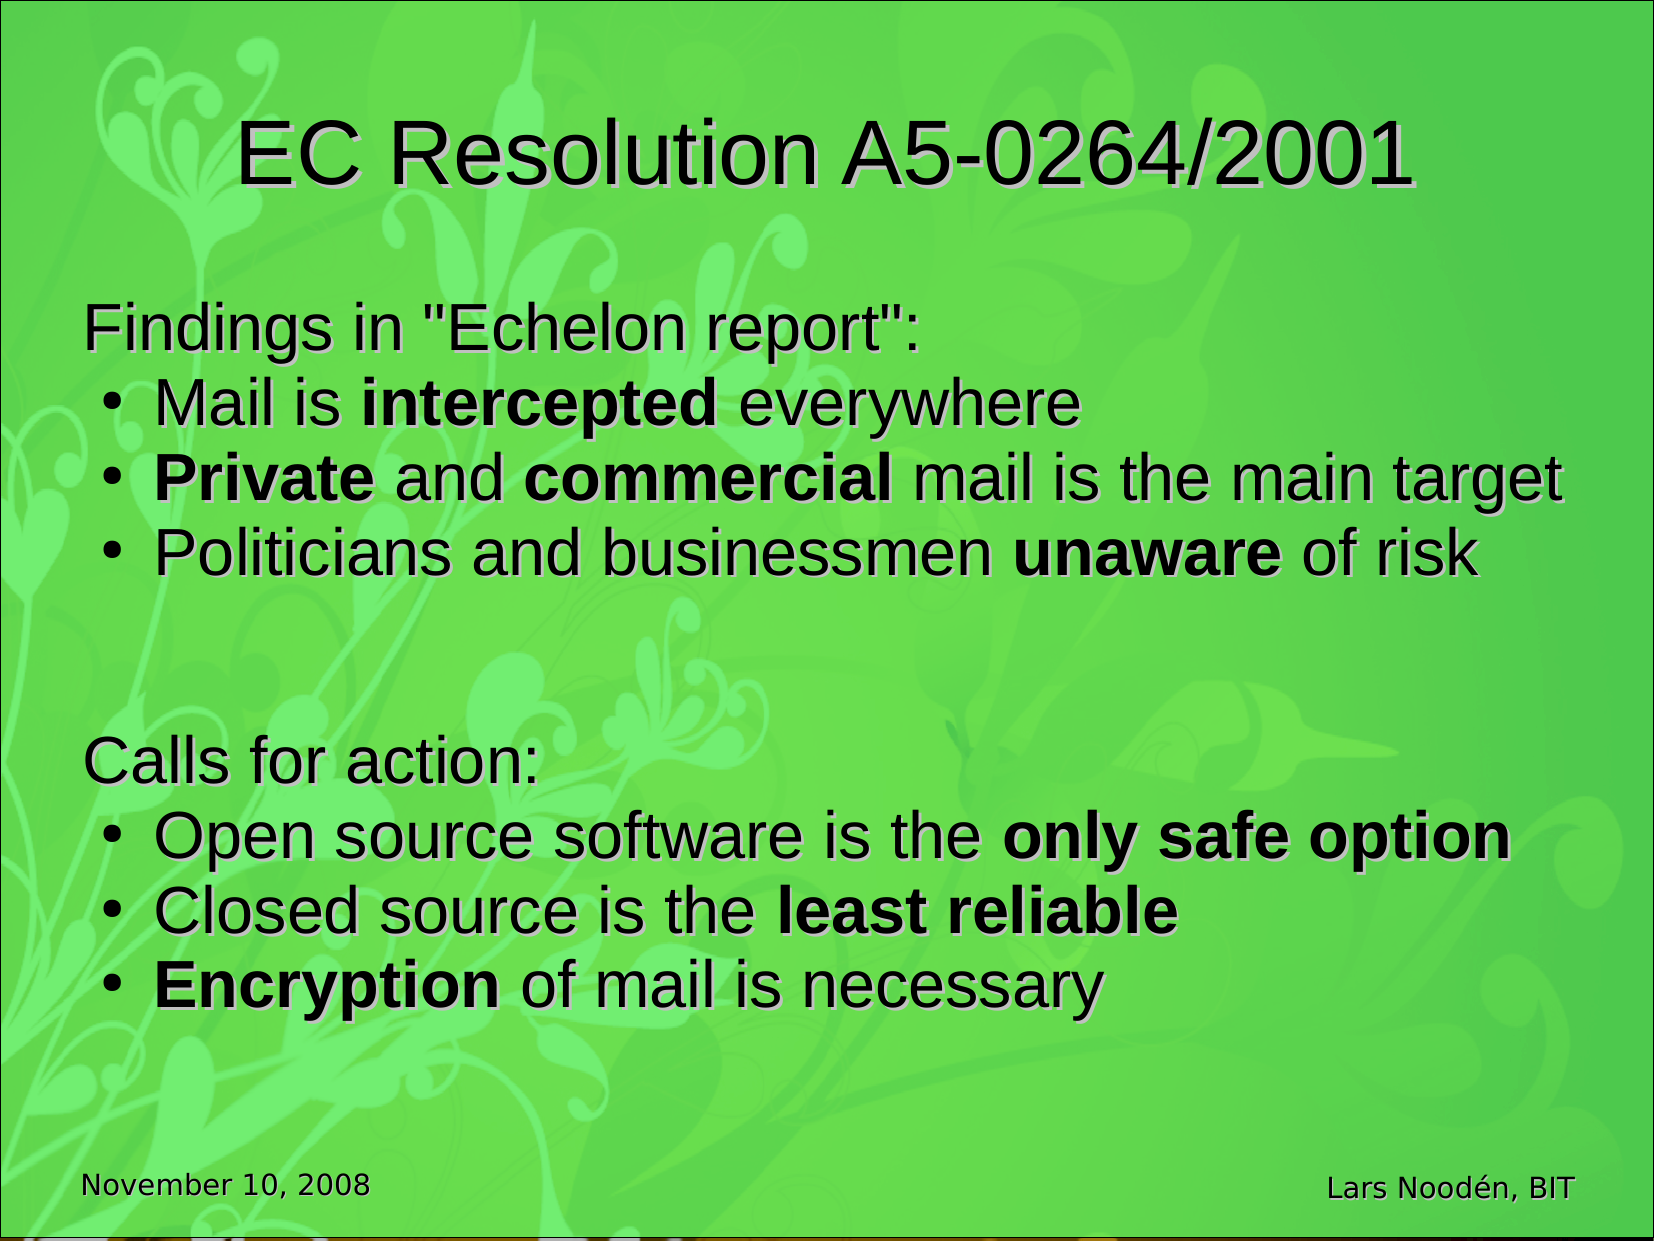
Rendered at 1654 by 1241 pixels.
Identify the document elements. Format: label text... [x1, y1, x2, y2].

list Findings in "Echelon report": Mail is intercepted everywhere Private and commercial mail is the main target Politicians and businessmen unaware of risk Calls for action: Open source software is the only safe option Closed source is the least reliable Encryption of mail is necessary [82, 290, 1571, 1094]
title EC Resolution A5-0264/2001 [82, 49, 1571, 257]
